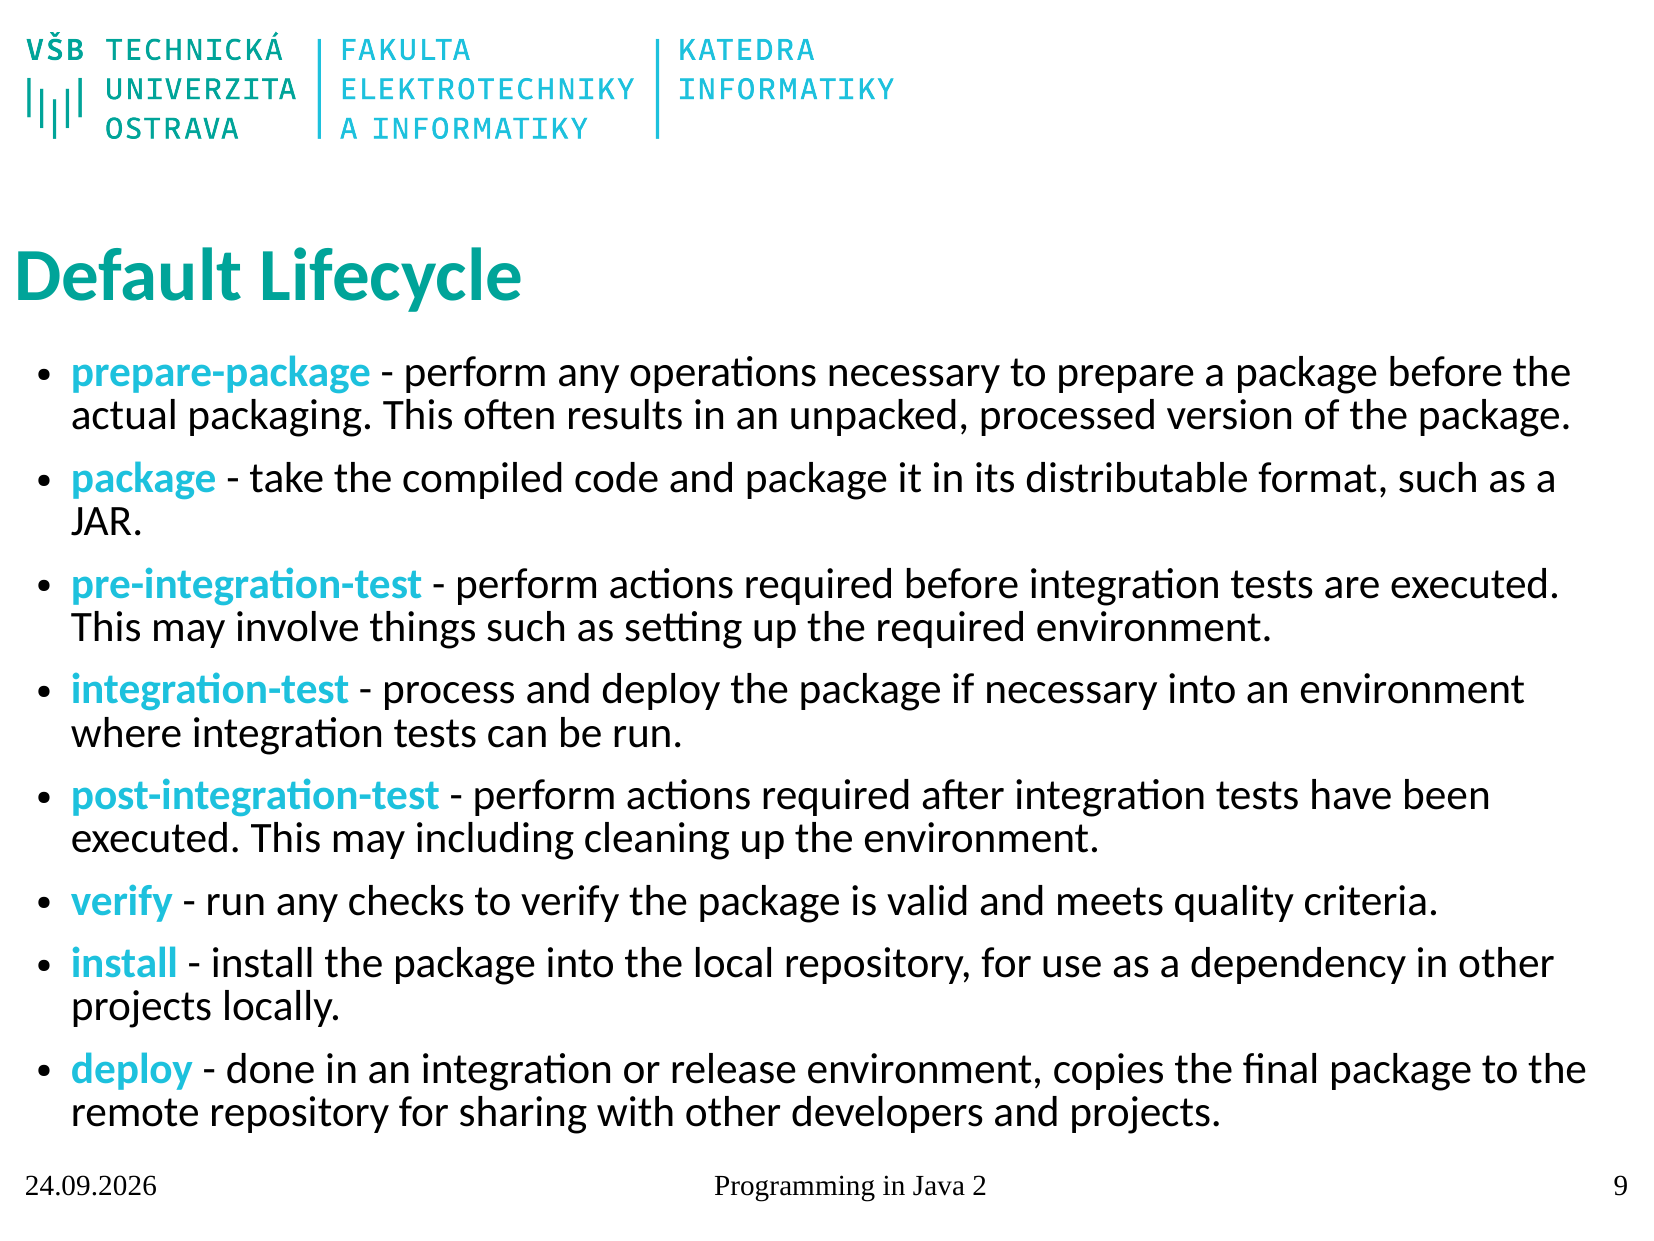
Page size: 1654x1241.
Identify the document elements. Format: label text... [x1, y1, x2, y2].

title Default Lifecycle [14, 165, 1619, 319]
picture [26, 31, 894, 139]
list prepare-package - perform any operations necessary to prepare a package before the actual packaging. This often results in an unpacked, processed version of the package. package - take the compiled code and package it in its distributable format, such as a JAR. pre-integration-test - perform actions required before integration tests are executed. This may involve things such as setting up the required environment. integration-test - process and deploy the package if necessary into an environment where integration tests can be run. post-integration-test - perform actions required after integration tests have been executed. This may including cleaning up the environment. verify - run any checks to verify the package is valid and meets quality criteria. install - install the package into the local repository, for use as a dependency in other projects locally. deploy - done in an integration or release environment, copies the final package to the remote repository for sharing with other developers and projects. [24, 354, 1629, 1146]
